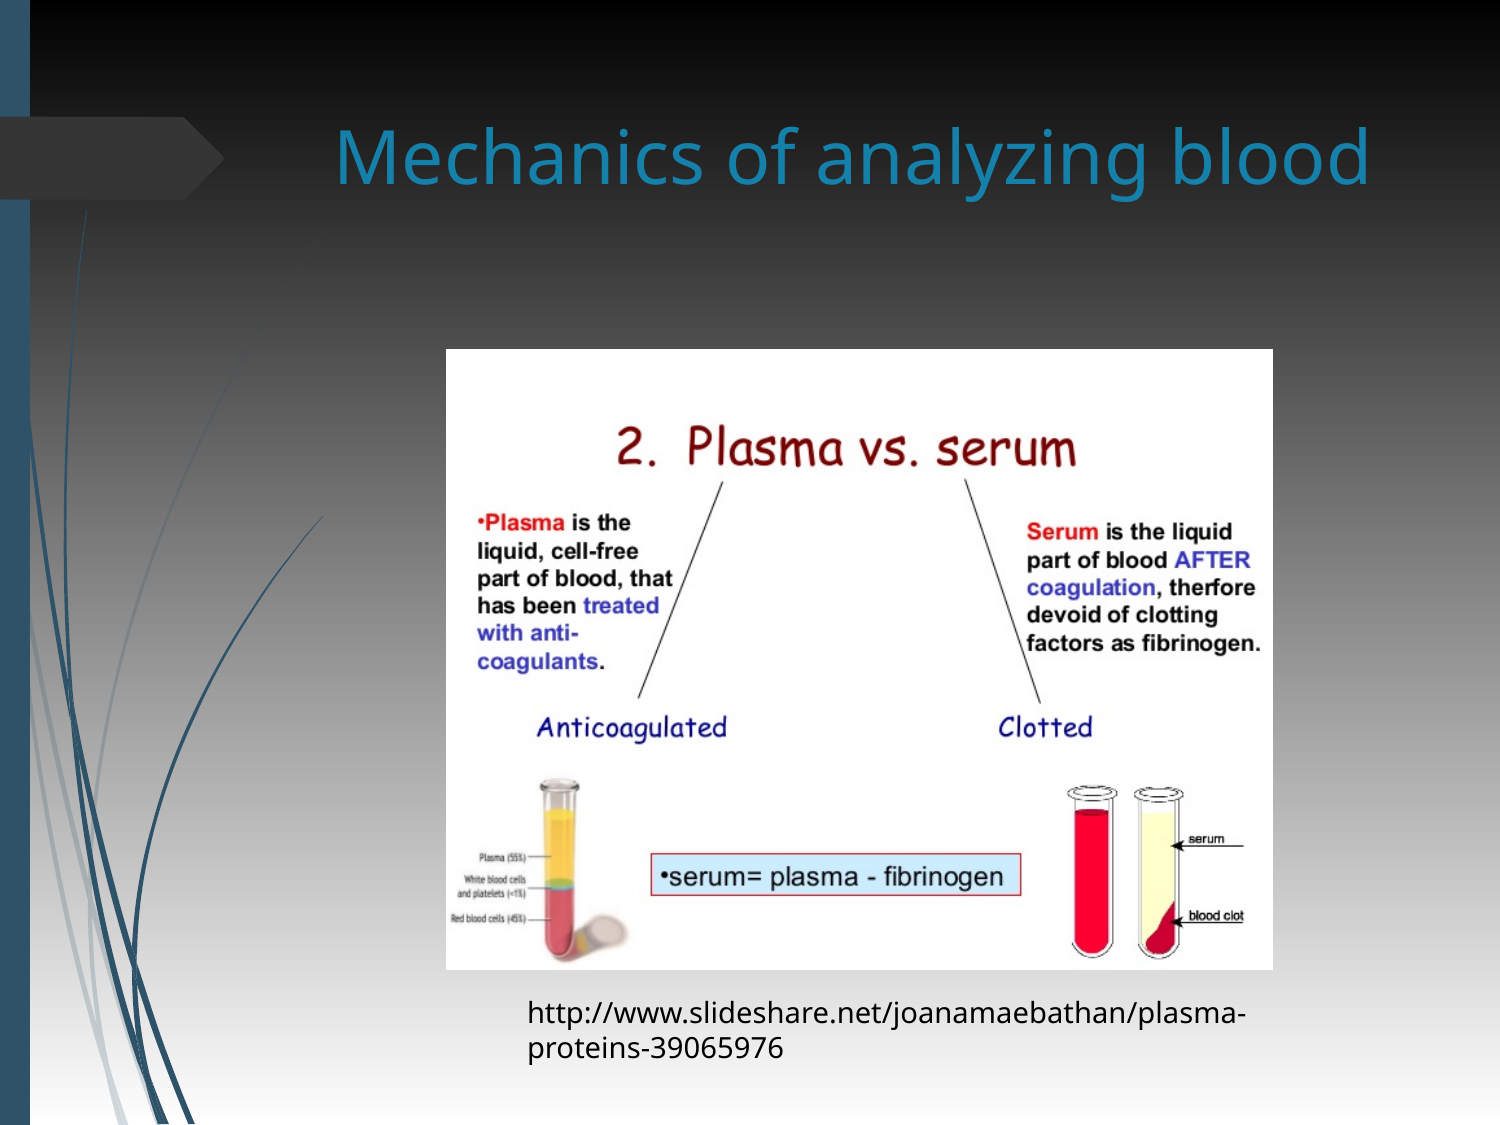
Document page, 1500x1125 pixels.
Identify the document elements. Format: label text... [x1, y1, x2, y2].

text_box http://www.slideshare.net/joanamaebathan/plasma-proteins-39065976 [512, 987, 1263, 1073]
picture [446, 349, 1273, 970]
title Mechanics of analyzing blood [319, 102, 1400, 313]
